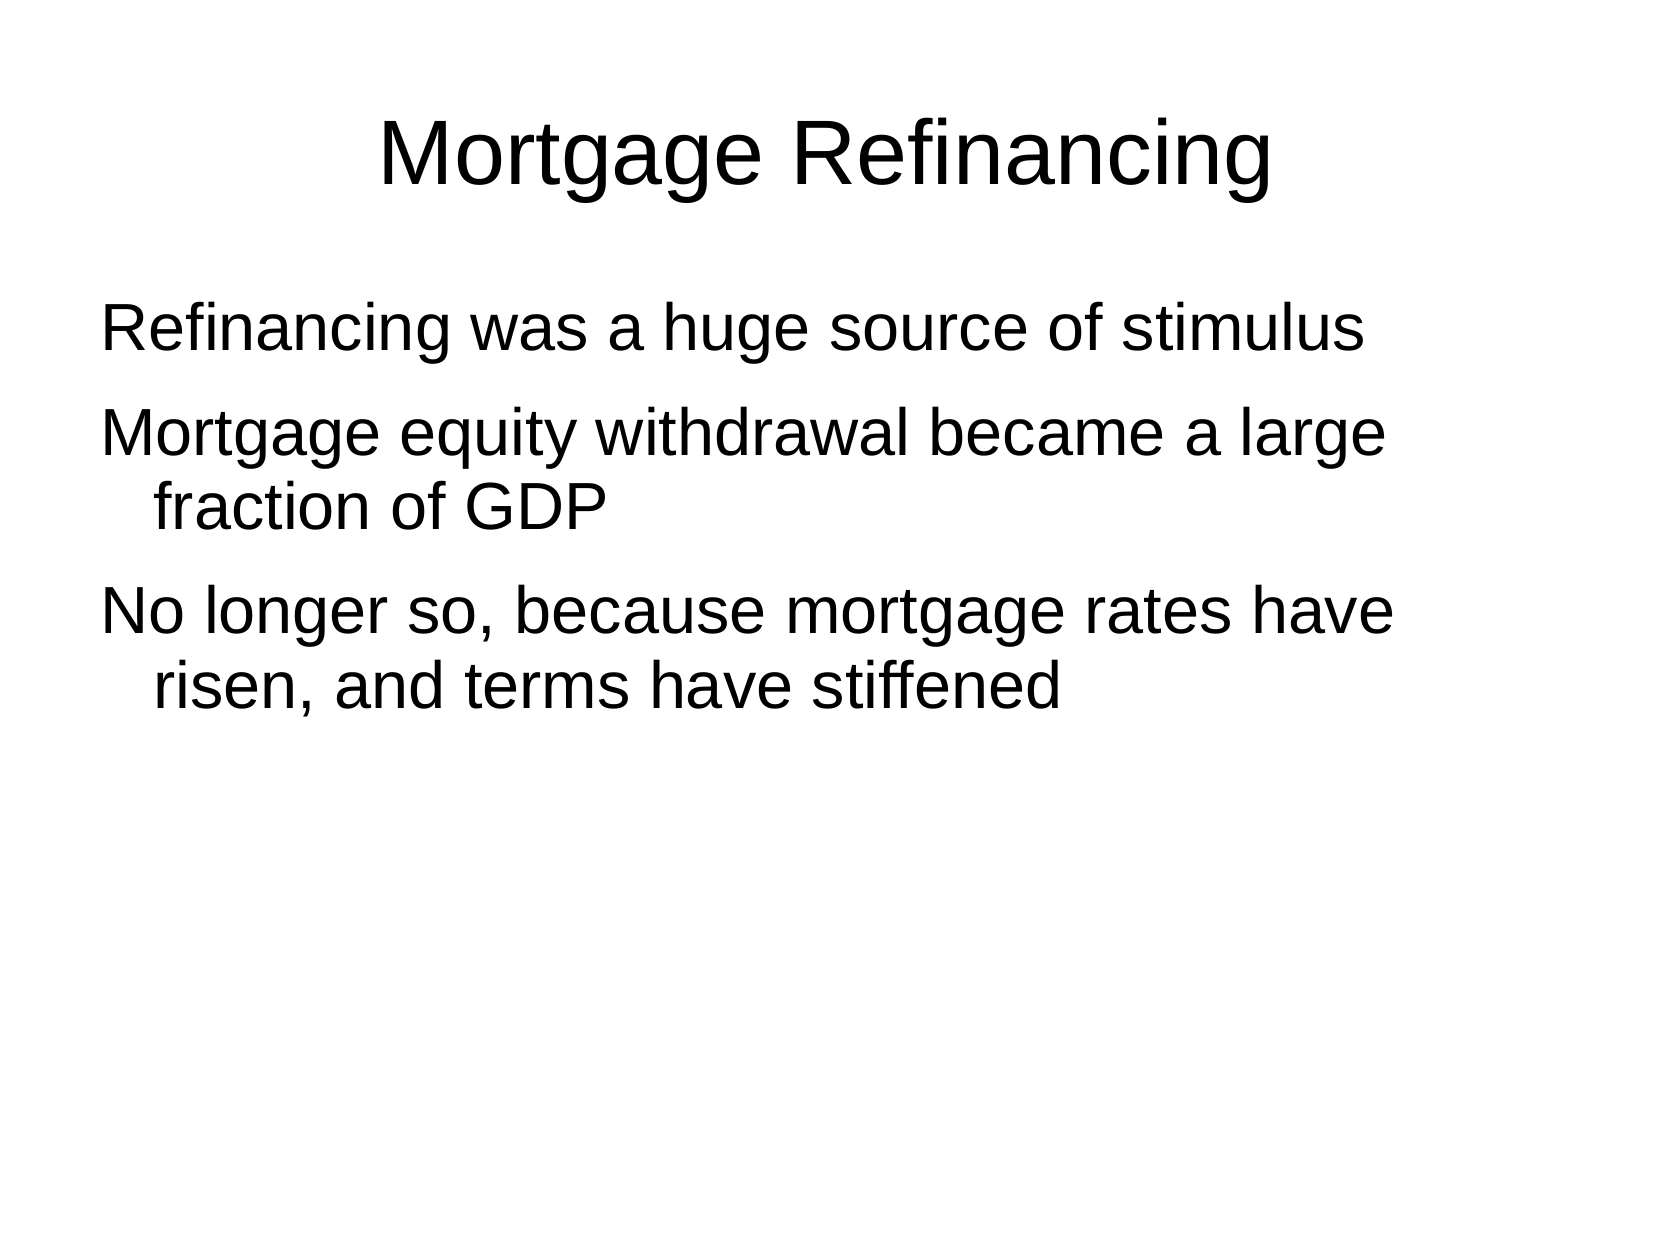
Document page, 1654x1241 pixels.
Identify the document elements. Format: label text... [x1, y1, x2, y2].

list Refinancing was a huge source of stimulus Mortgage equity withdrawal became a large fraction of GDP No longer so, because mortgage rates have risen, and terms have stiffened [82, 290, 1571, 1094]
title Mortgage Refinancing [82, 56, 1571, 250]
